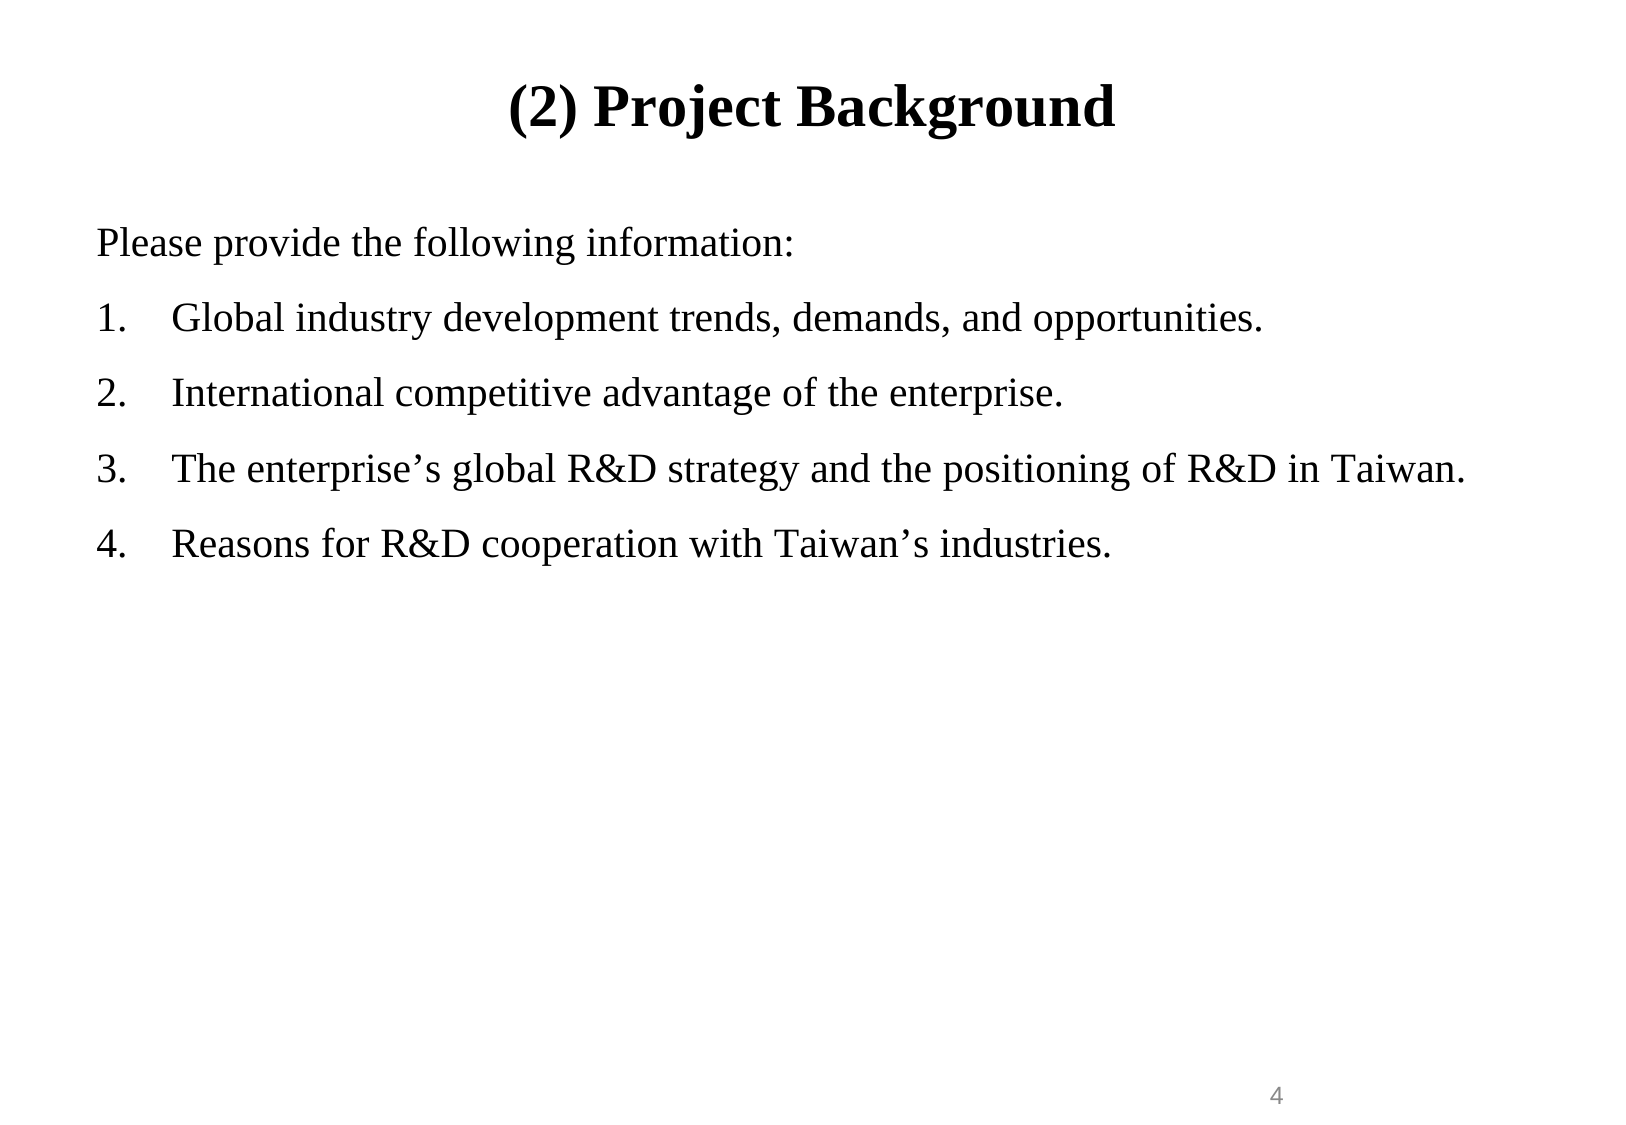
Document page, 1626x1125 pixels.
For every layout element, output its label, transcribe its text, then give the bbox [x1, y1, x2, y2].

list Please provide the following information: Global industry development trends, demands, and opportunities. International competitive advantage of the enterprise. The enterprise’s global R&D strategy and the positioning of R&D in Taiwan. Reasons for R&D cooperation with Taiwan’s industries. [81, 182, 1544, 1043]
text_box 3 [1254, 1064, 1621, 1125]
title (2) Project Background [81, 45, 1544, 161]
